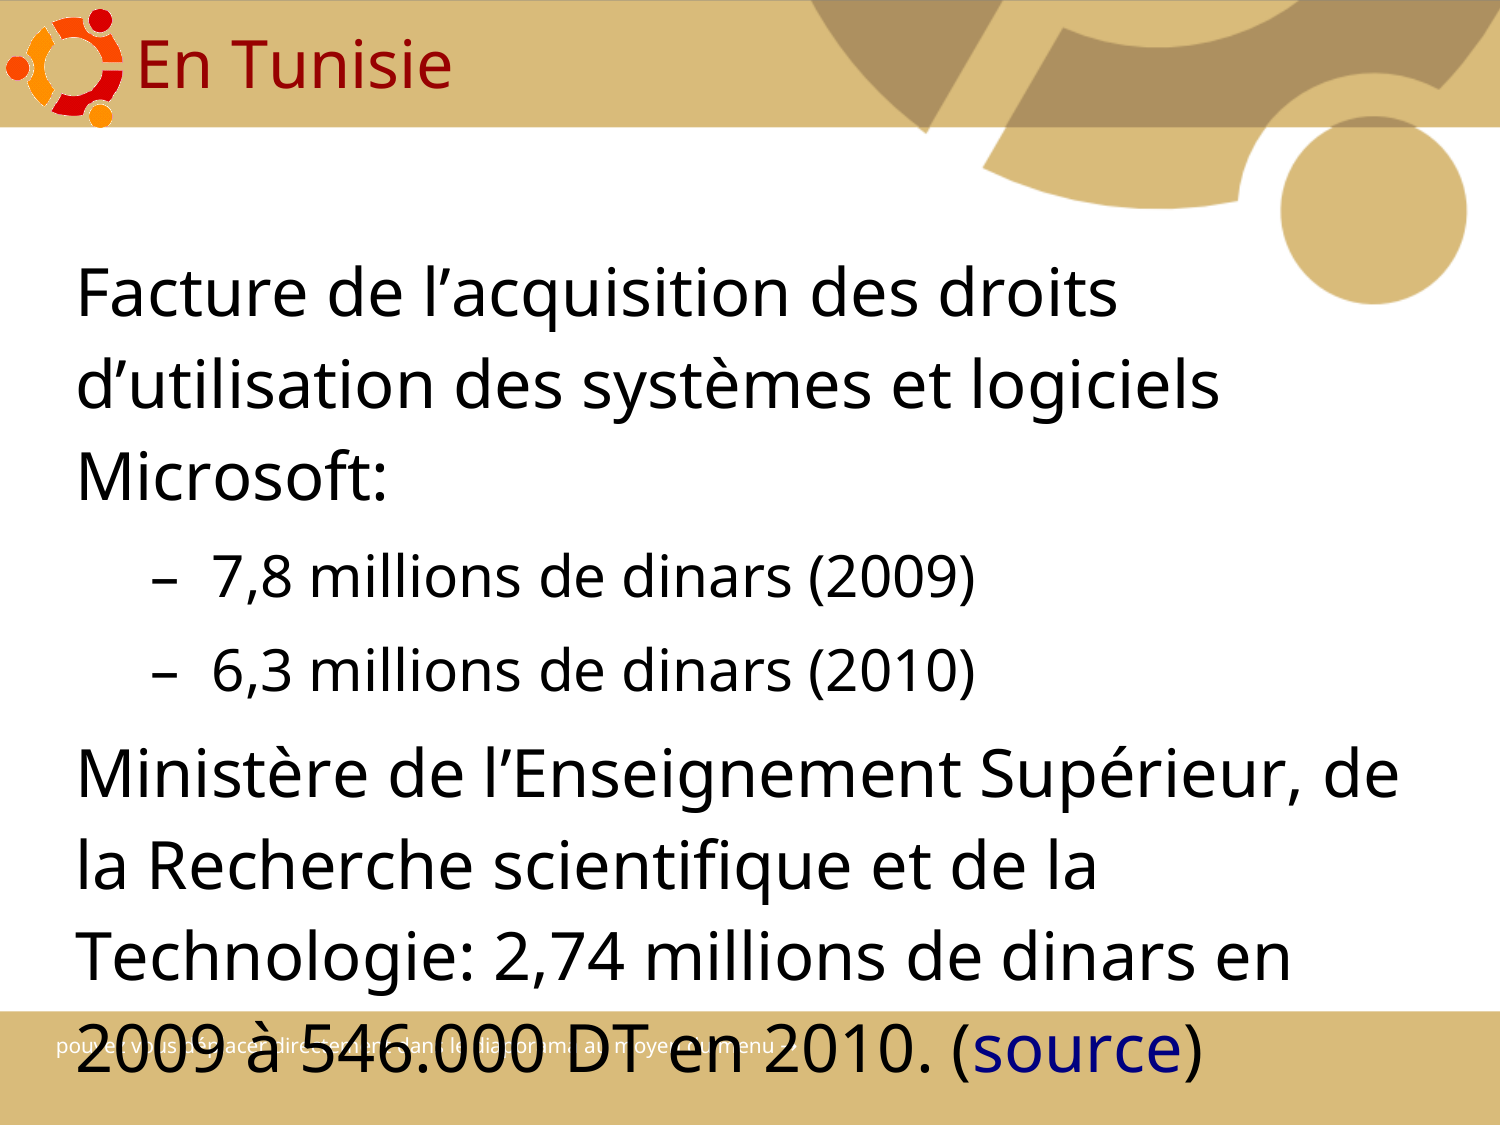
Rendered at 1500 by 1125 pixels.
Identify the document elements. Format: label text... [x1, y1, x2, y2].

list Facture de l’acquisition des droits d’utilisation des systèmes et logiciels Microsoft: 7,8 millions de dinars (2009) 6,3 millions de dinars (2010) Ministère de l’Enseignement Supérieur, de la Recherche scientifique et de la Technologie: 2,74 millions de dinars en 2009 à 546.000 DT en 2010. (source) [75, 244, 1425, 1006]
picture [0, 0, 1500, 557]
title En Tunisie [135, 0, 1417, 144]
